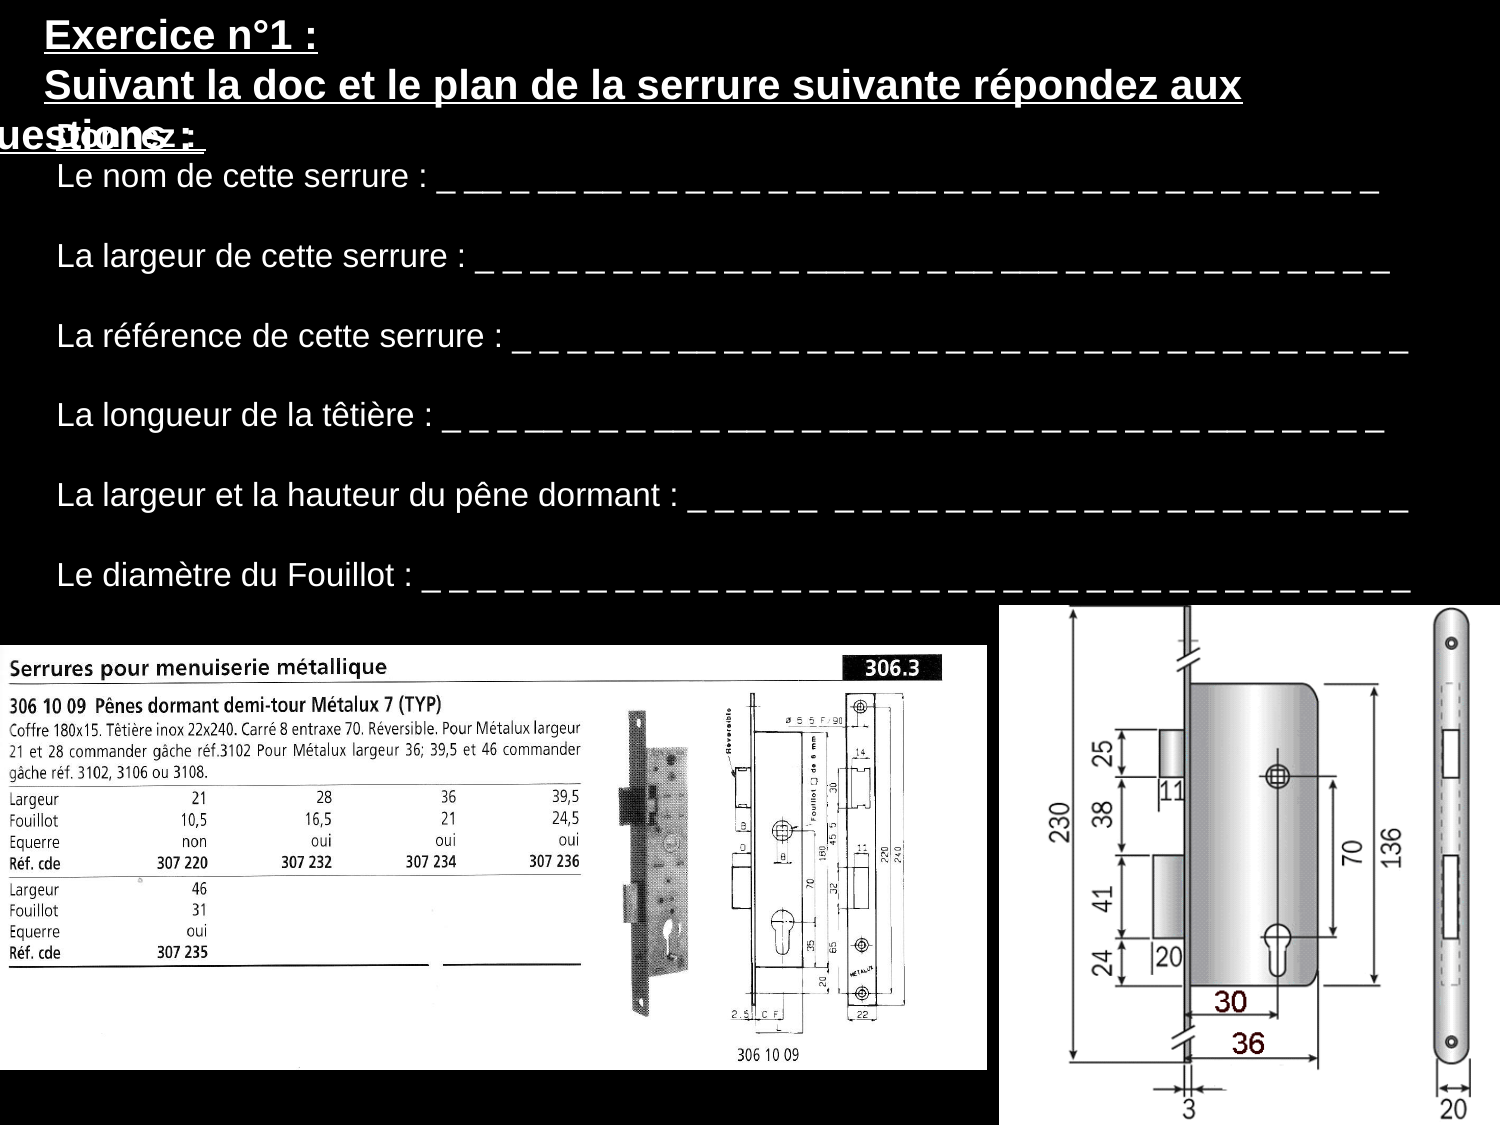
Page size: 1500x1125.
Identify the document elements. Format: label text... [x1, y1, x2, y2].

text_box [820, 601, 1262, 969]
text_box Exercice n°1 : Suivant la doc et le plan de la serrure suivante répondez aux questions : [0, 0, 1430, 165]
picture [0, 645, 987, 1070]
text_box Donnez : Le nom de cette serrure : _ __ _ __ __ _ _ _ _ _ _ _ __ _ __ _ _ _ _ _ _ _ _ _ _ _ _ _ _ _ _ La largeur de cette serrure : _ _ _ _ _ _ _ _ _ _ _ _ ___ _ _ _ __ ___ _ _ _ _ _ _ _ _ _ _ _ _ La référence de cette serrure : _ _ _ _ _ _ __ _ _ _ _ _ _ _ _ _ _ _ _ _ _ _ _ _ _ _ _ _ _ _ _ _ La longueur de la têtière : _ _ _ __ _ _ _ __ _ __ _ _ __ _ _ _ _ _ _ _ _ _ _ _ _ __ _ _ _ _ _ La largeur et la hauteur du pêne dormant : _ _ _ _ _ _ _ _ _ _ _ _ _ _ _ _ _ _ _ _ _ _ _ _ _ _ Le diamètre du Fouillot : _ _ _ _ _ _ _ _ _ _ _ _ _ _ _ _ _ _ _ _ _ _ _ _ _ _ _ _ _ _ _ _ _ _ _ _ [41, 107, 1428, 601]
picture [999, 605, 1500, 1125]
